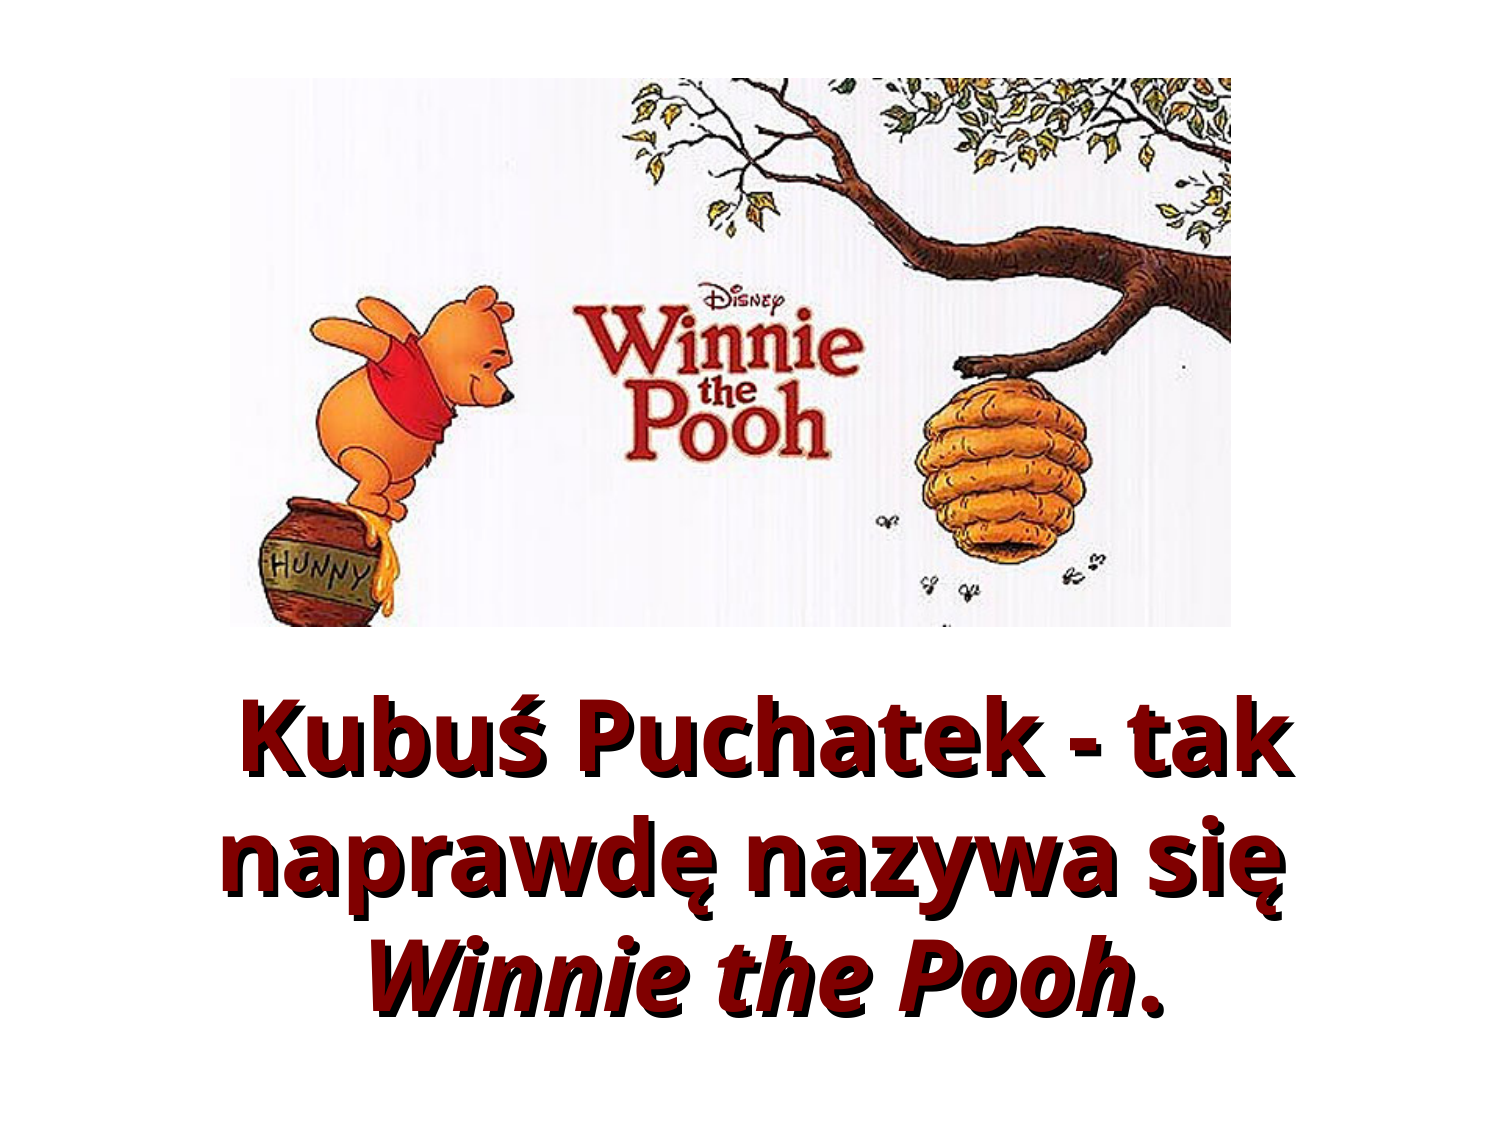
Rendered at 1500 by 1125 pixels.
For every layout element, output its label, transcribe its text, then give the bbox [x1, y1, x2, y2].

title Kubuś Puchatek - tak naprawdę nazywa się Winnie the Pooh. [88, 656, 1439, 1047]
picture [230, 78, 1231, 627]
